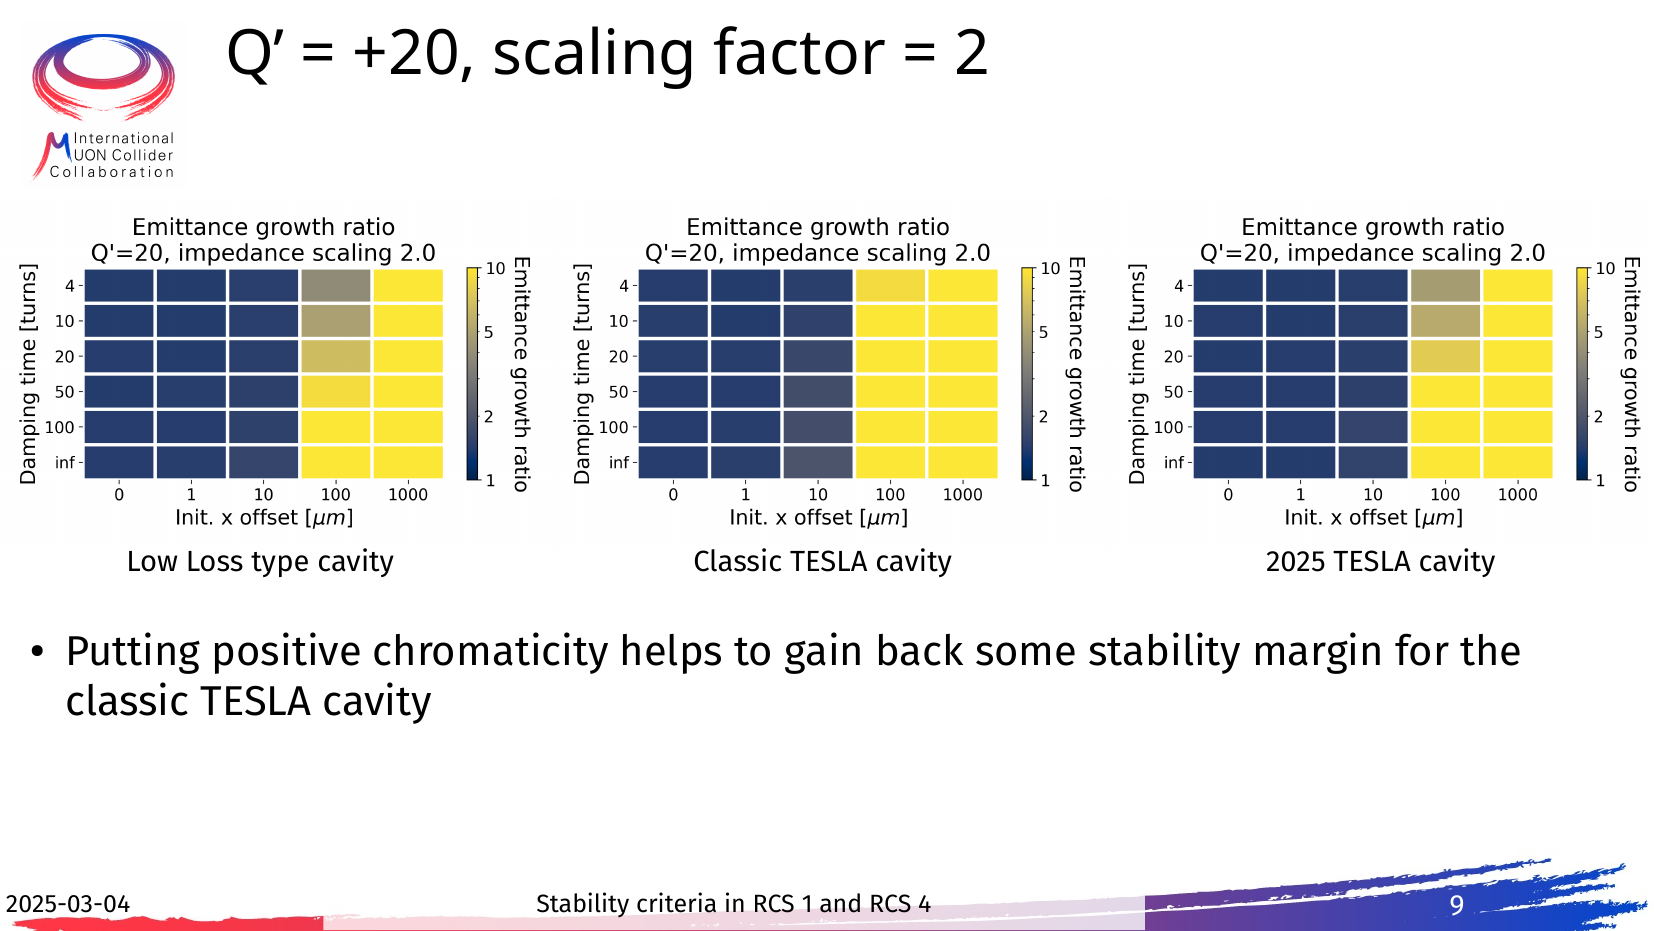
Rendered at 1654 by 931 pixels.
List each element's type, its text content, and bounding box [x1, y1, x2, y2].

picture [9, 903, 15, 910]
text_box Putting positive chromaticity helps to gain back some stability margin for the classic TESLA cavity [15, 619, 1651, 922]
text_box Classic TESLA cavity [678, 536, 968, 587]
picture [0, 196, 1654, 551]
text_box 2025 TESLA cavity [1251, 536, 1511, 587]
picture [21, 21, 188, 189]
text_box Low Loss type cavity [111, 536, 410, 587]
picture [1145, 848, 1654, 931]
title Q’ = +20, scaling factor = 2 [225, 7, 1571, 196]
picture [0, 848, 323, 931]
